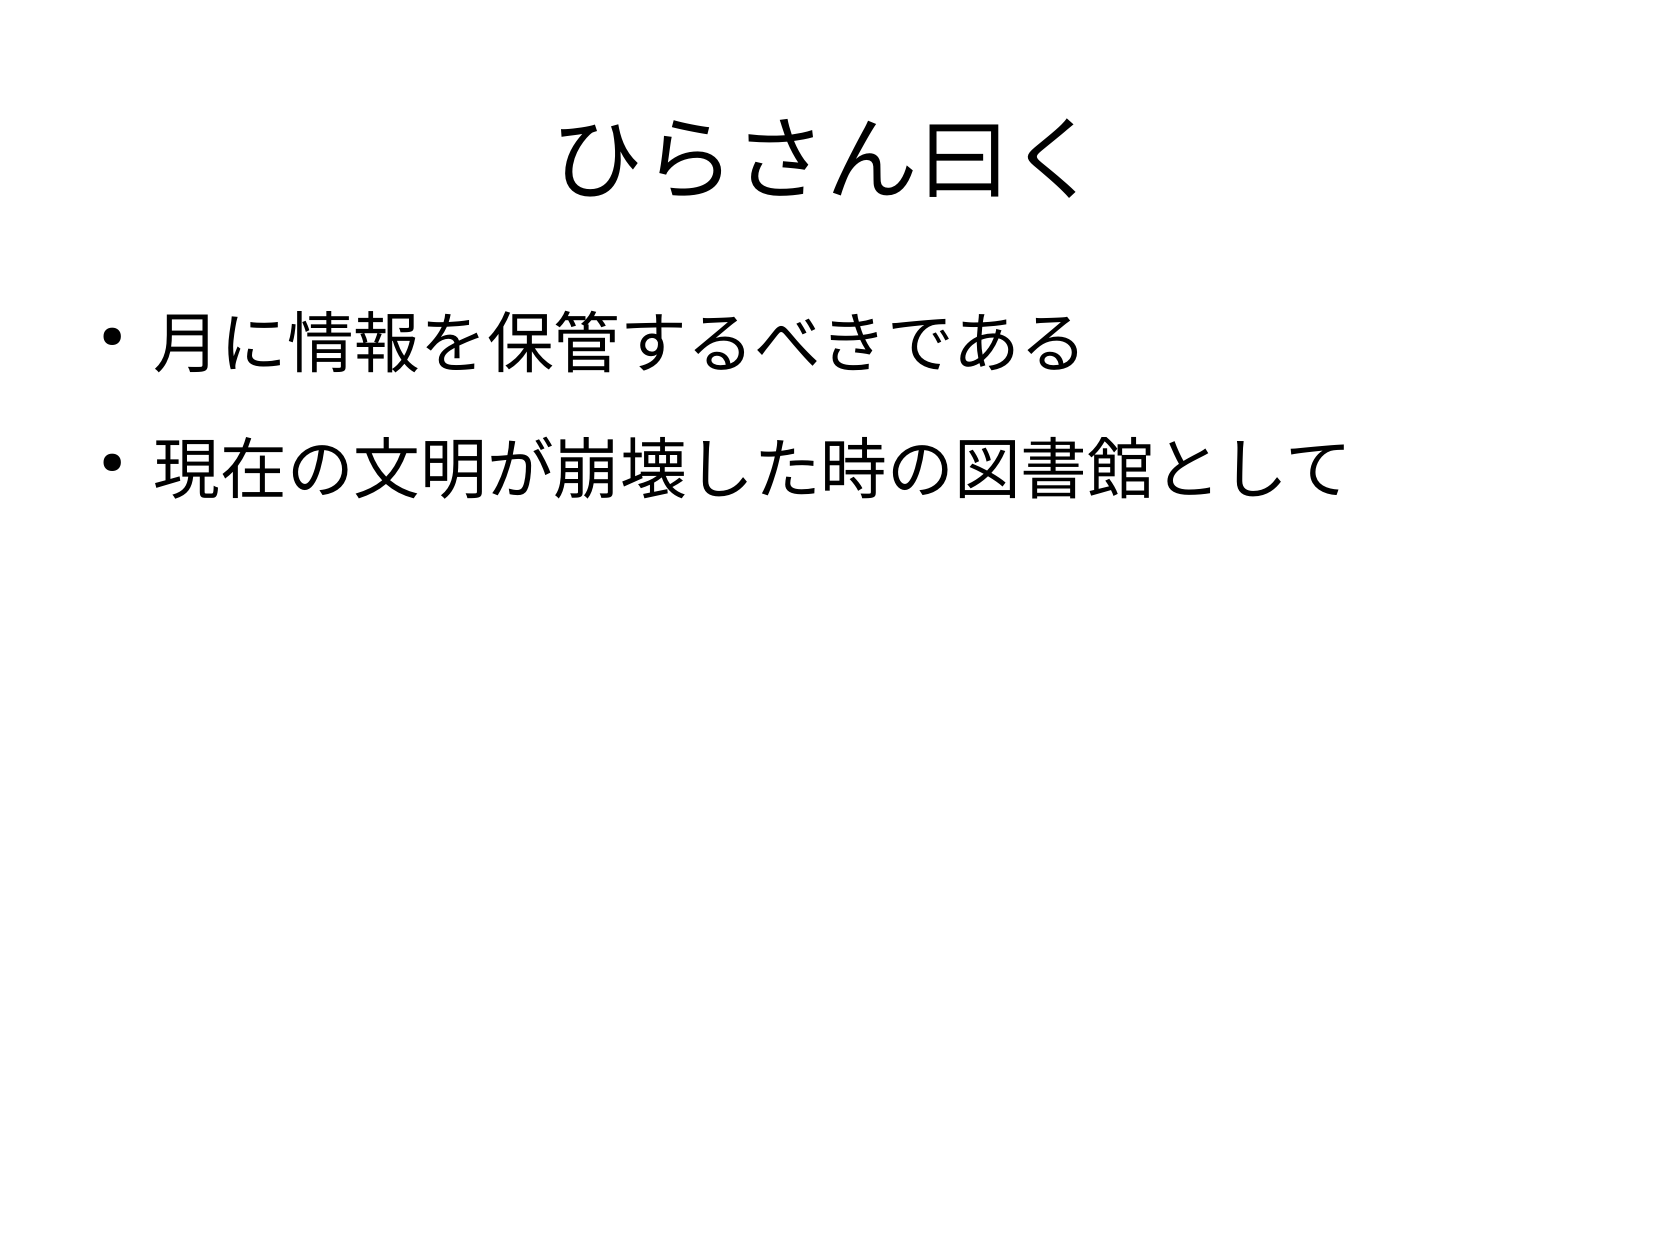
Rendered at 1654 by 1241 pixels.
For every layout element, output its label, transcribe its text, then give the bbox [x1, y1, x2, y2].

list 月に情報を保管するべきである 現在の文明が崩壊した時の図書館として [82, 290, 1571, 1109]
title ひらさん曰く [82, 56, 1571, 250]
